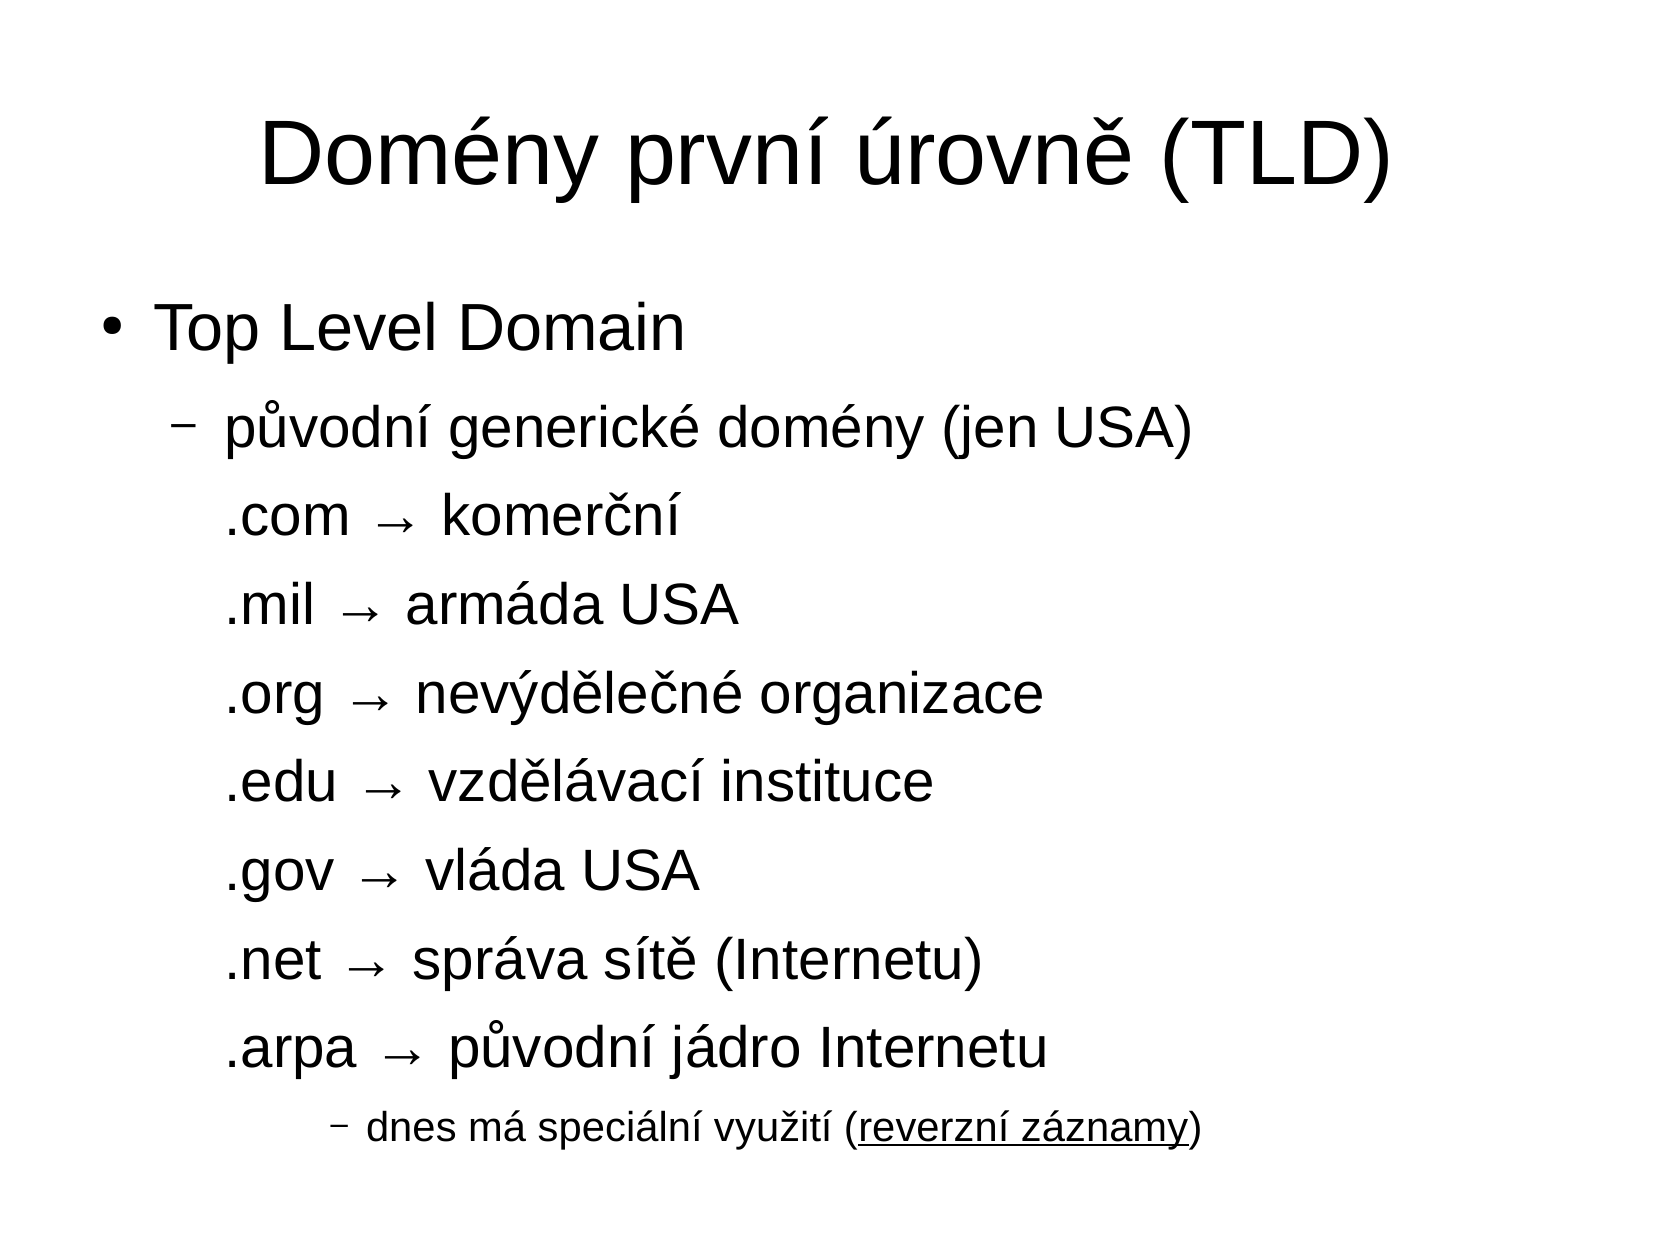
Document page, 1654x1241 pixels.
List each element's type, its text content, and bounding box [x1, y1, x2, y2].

list Top Level Domain původní generické domény (jen USA) .com → komerční .mil → armáda USA .org → nevýdělečné organizace .edu → vzdělávací instituce .gov → vláda USA .net → správa sítě (Internetu) .arpa → původní jádro Internetu dnes má speciální využití (reverzní záznamy) [82, 290, 1571, 1166]
title Domény první úrovně (TLD) [82, 49, 1571, 257]
